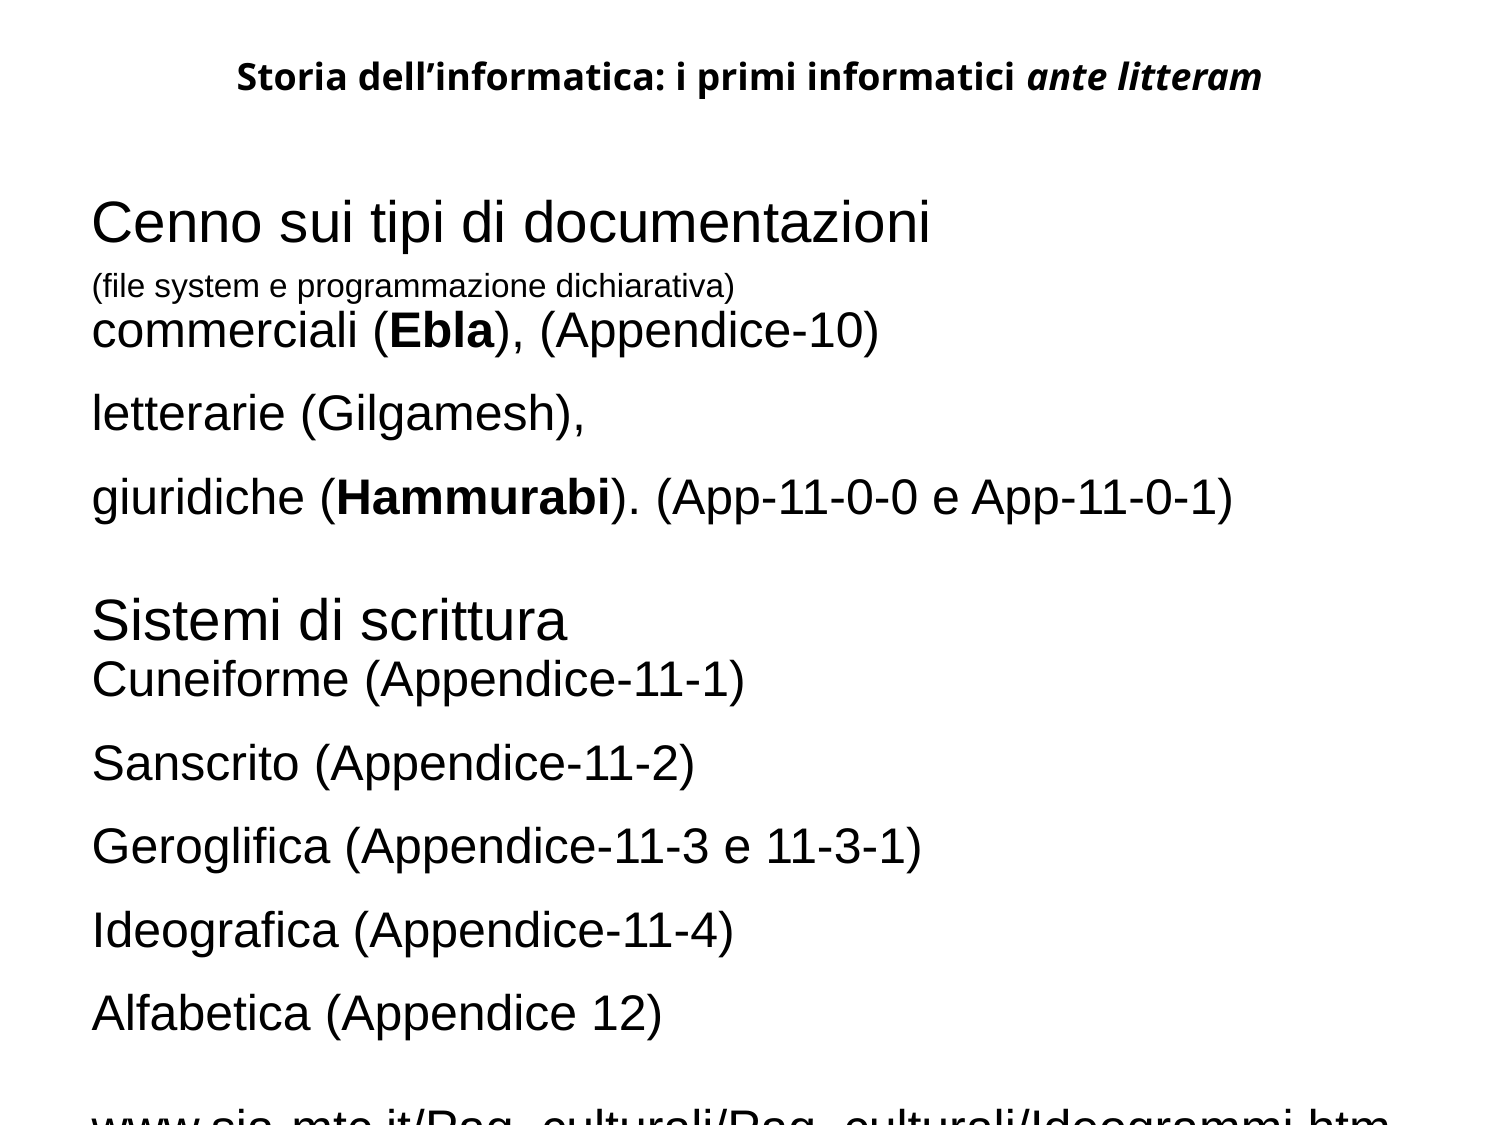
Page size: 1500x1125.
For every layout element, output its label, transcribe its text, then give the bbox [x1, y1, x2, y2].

list Cenno sui tipi di documentazioni (file system e programmazione dichiarativa) commerciali (Ebla), (Appendice-10) letterarie (Gilgamesh), giuridiche (Hammurabi). (App-11-0-0 e App-11-0-1) Sistemi di scrittura Cuneiforme (Appendice-11-1) Sanscrito (Appendice-11-2) Geroglifica (Appendice-11-3 e 11-3-1) Ideografica (Appendice-11-4) Alfabetica (Appendice 12) www.sia-mtc.it/Pag_culturali/Pag_culturali/Ideogrammi.htm [76, 148, 1427, 1083]
title Storia dell’informatica: i primi informatici ante litteram [75, 45, 1425, 126]
